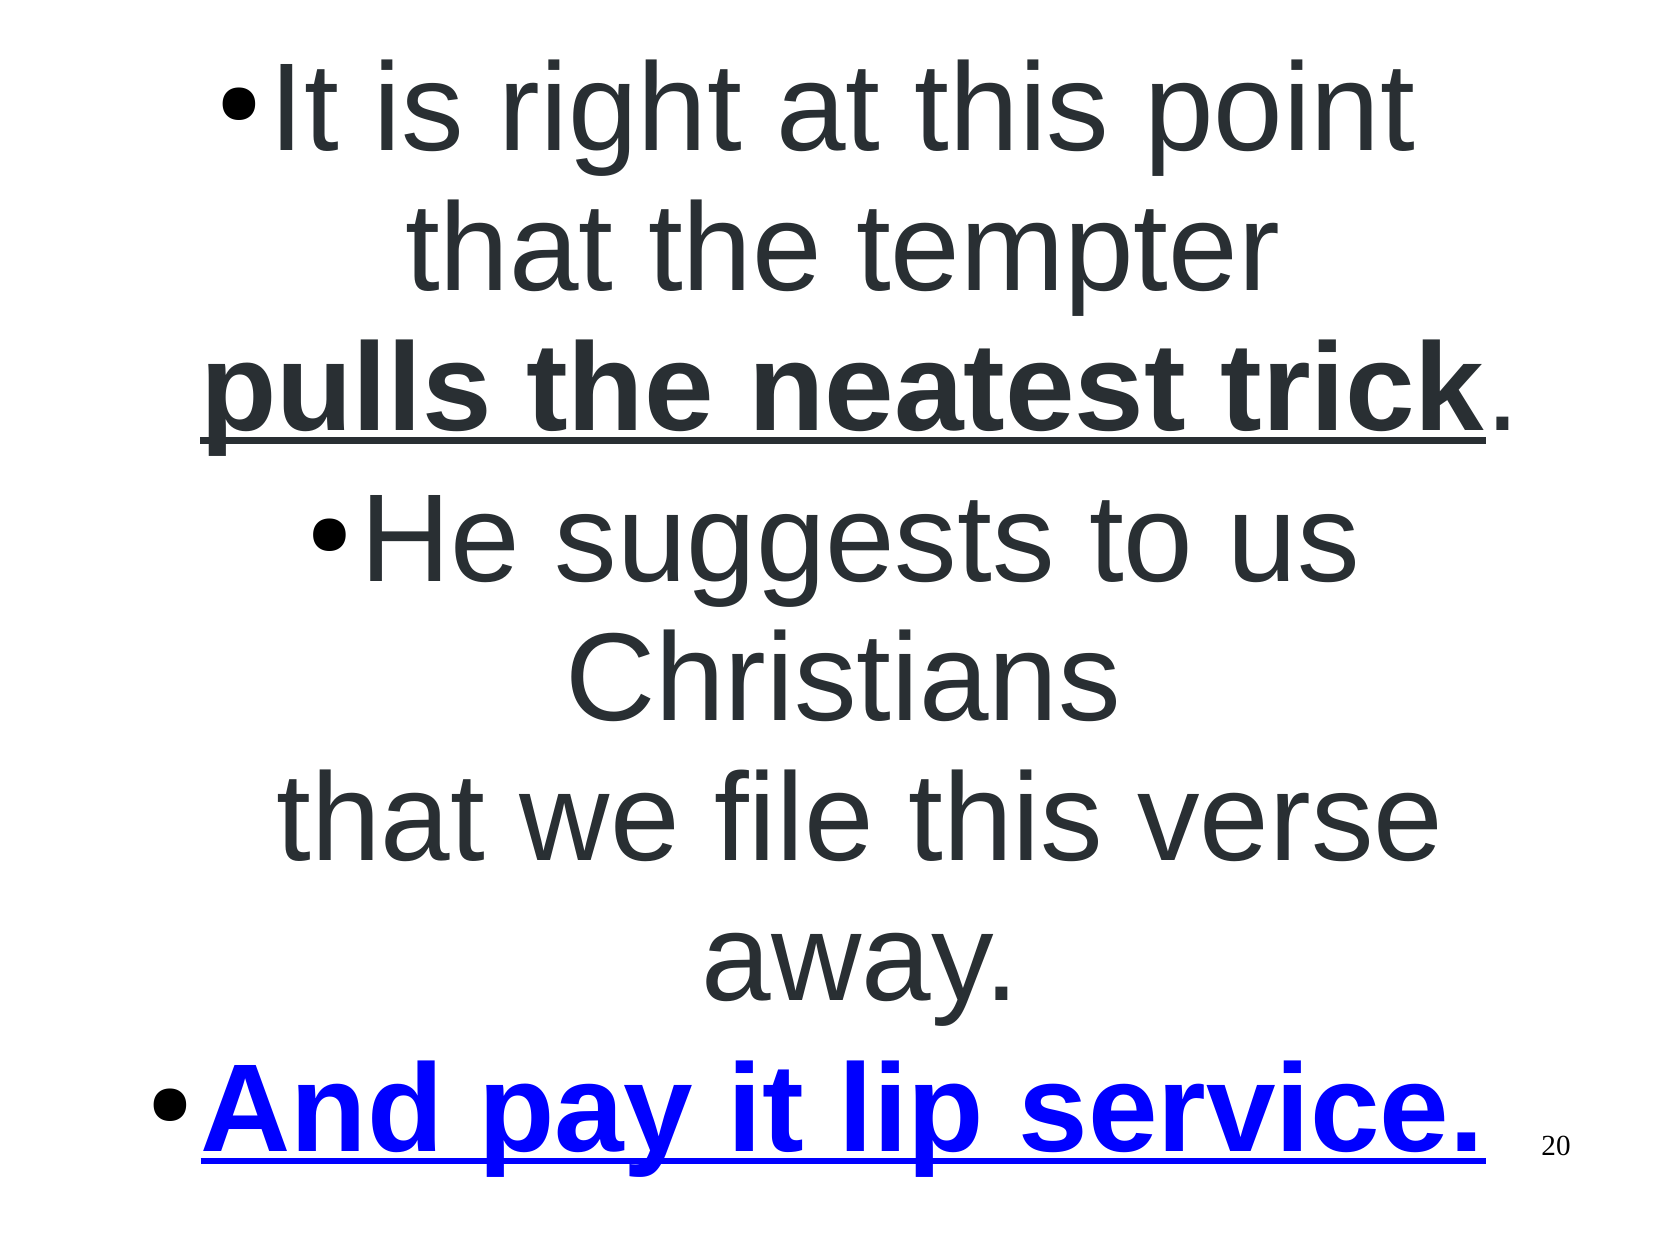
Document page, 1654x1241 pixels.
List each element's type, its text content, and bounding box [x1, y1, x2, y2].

list It is right at this point that the tempter pulls the neatest trick. He suggests to us Christians that we file this verse away. And pay it lip service. [37, 37, 1613, 1238]
